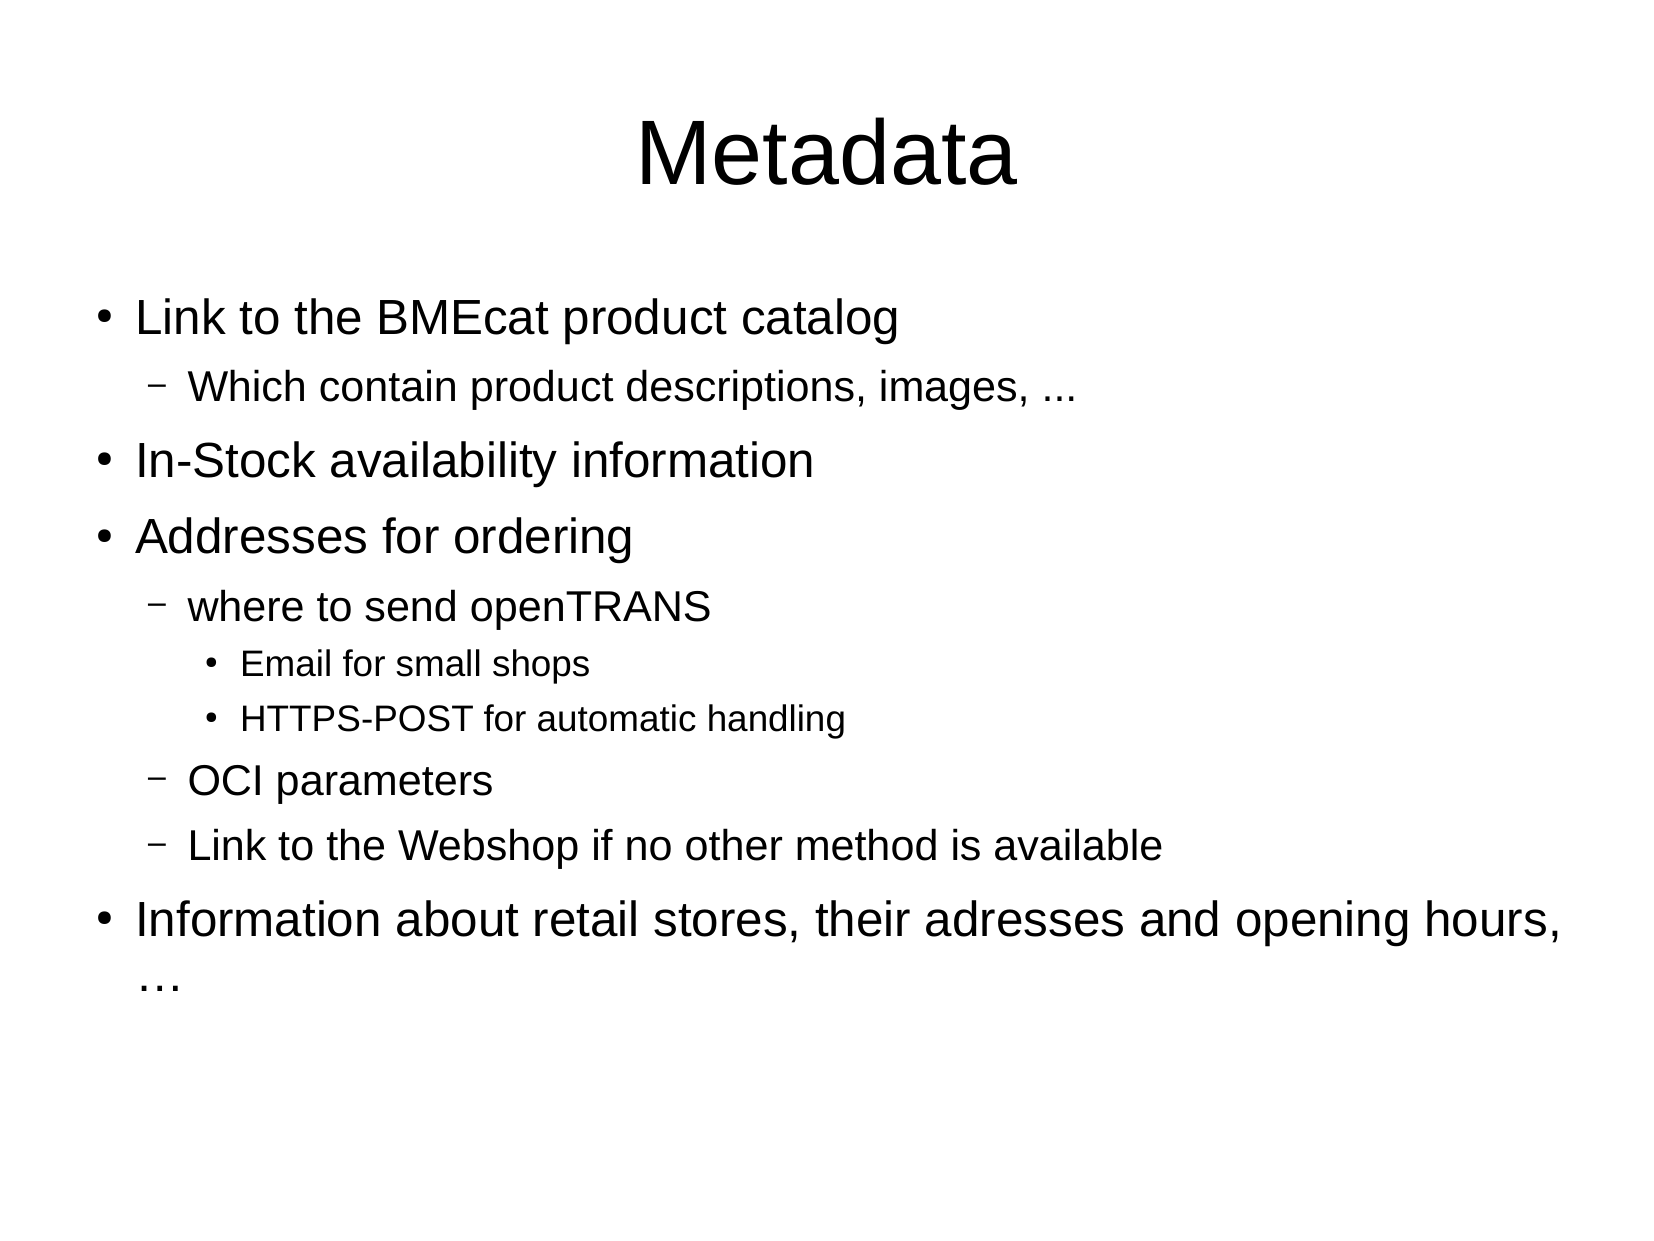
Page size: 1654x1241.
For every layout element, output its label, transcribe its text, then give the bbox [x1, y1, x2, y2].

list Link to the BMEcat product catalog Which contain product descriptions, images, ... In-Stock availability information Addresses for ordering where to send openTRANS Email for small shops HTTPS-POST for automatic handling OCI parameters Link to the Webshop if no other method is available Information about retail stores, their adresses and opening hours, … [82, 290, 1571, 1010]
title Metadata [82, 49, 1571, 257]
